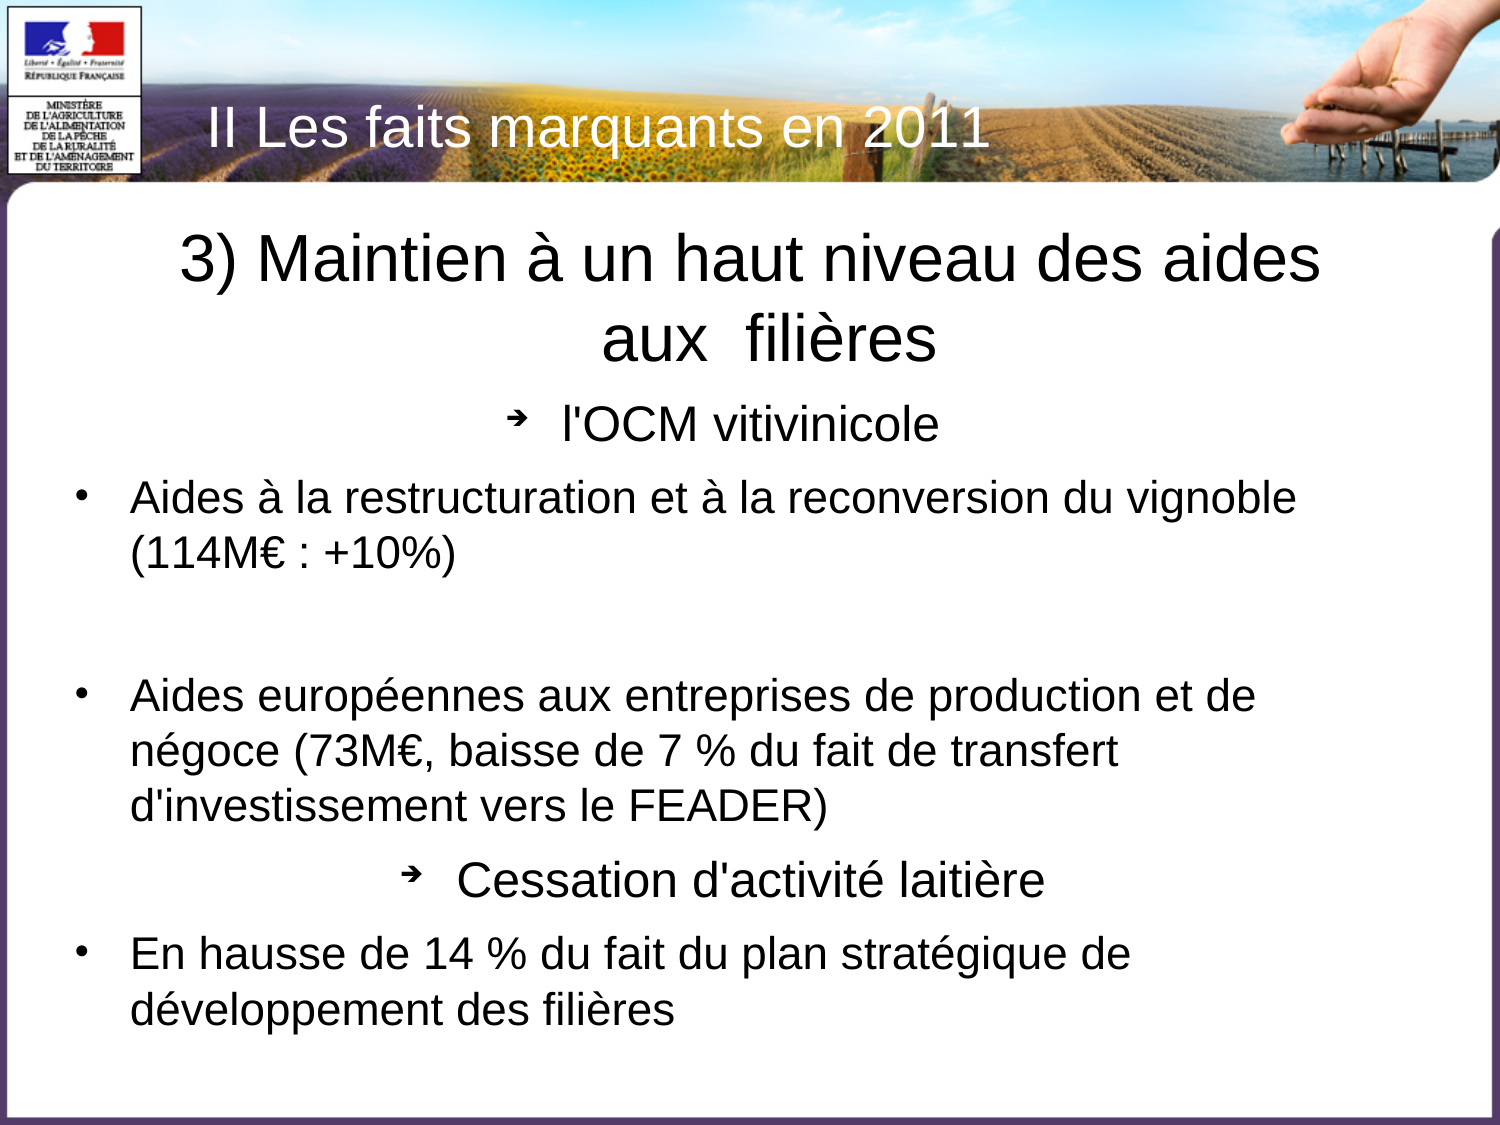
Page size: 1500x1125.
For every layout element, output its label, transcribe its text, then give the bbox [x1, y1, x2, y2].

list 3) Maintien à un haut niveau des aides aux filières l'OCM vitivinicole Aides à la restructuration et à la reconversion du vignoble (114M€ : +10%) Aides européennes aux entreprises de production et de négoce (73M€, baisse de 7 % du fait de transfert d'investissement vers le FEADER) Cessation d'activité laitière En hausse de 14 % du fait du plan stratégique de développement des filières [59, 206, 1387, 1093]
picture [0, 0, 1500, 1125]
text_box II Les faits marquants en 2011 [206, 88, 1372, 159]
